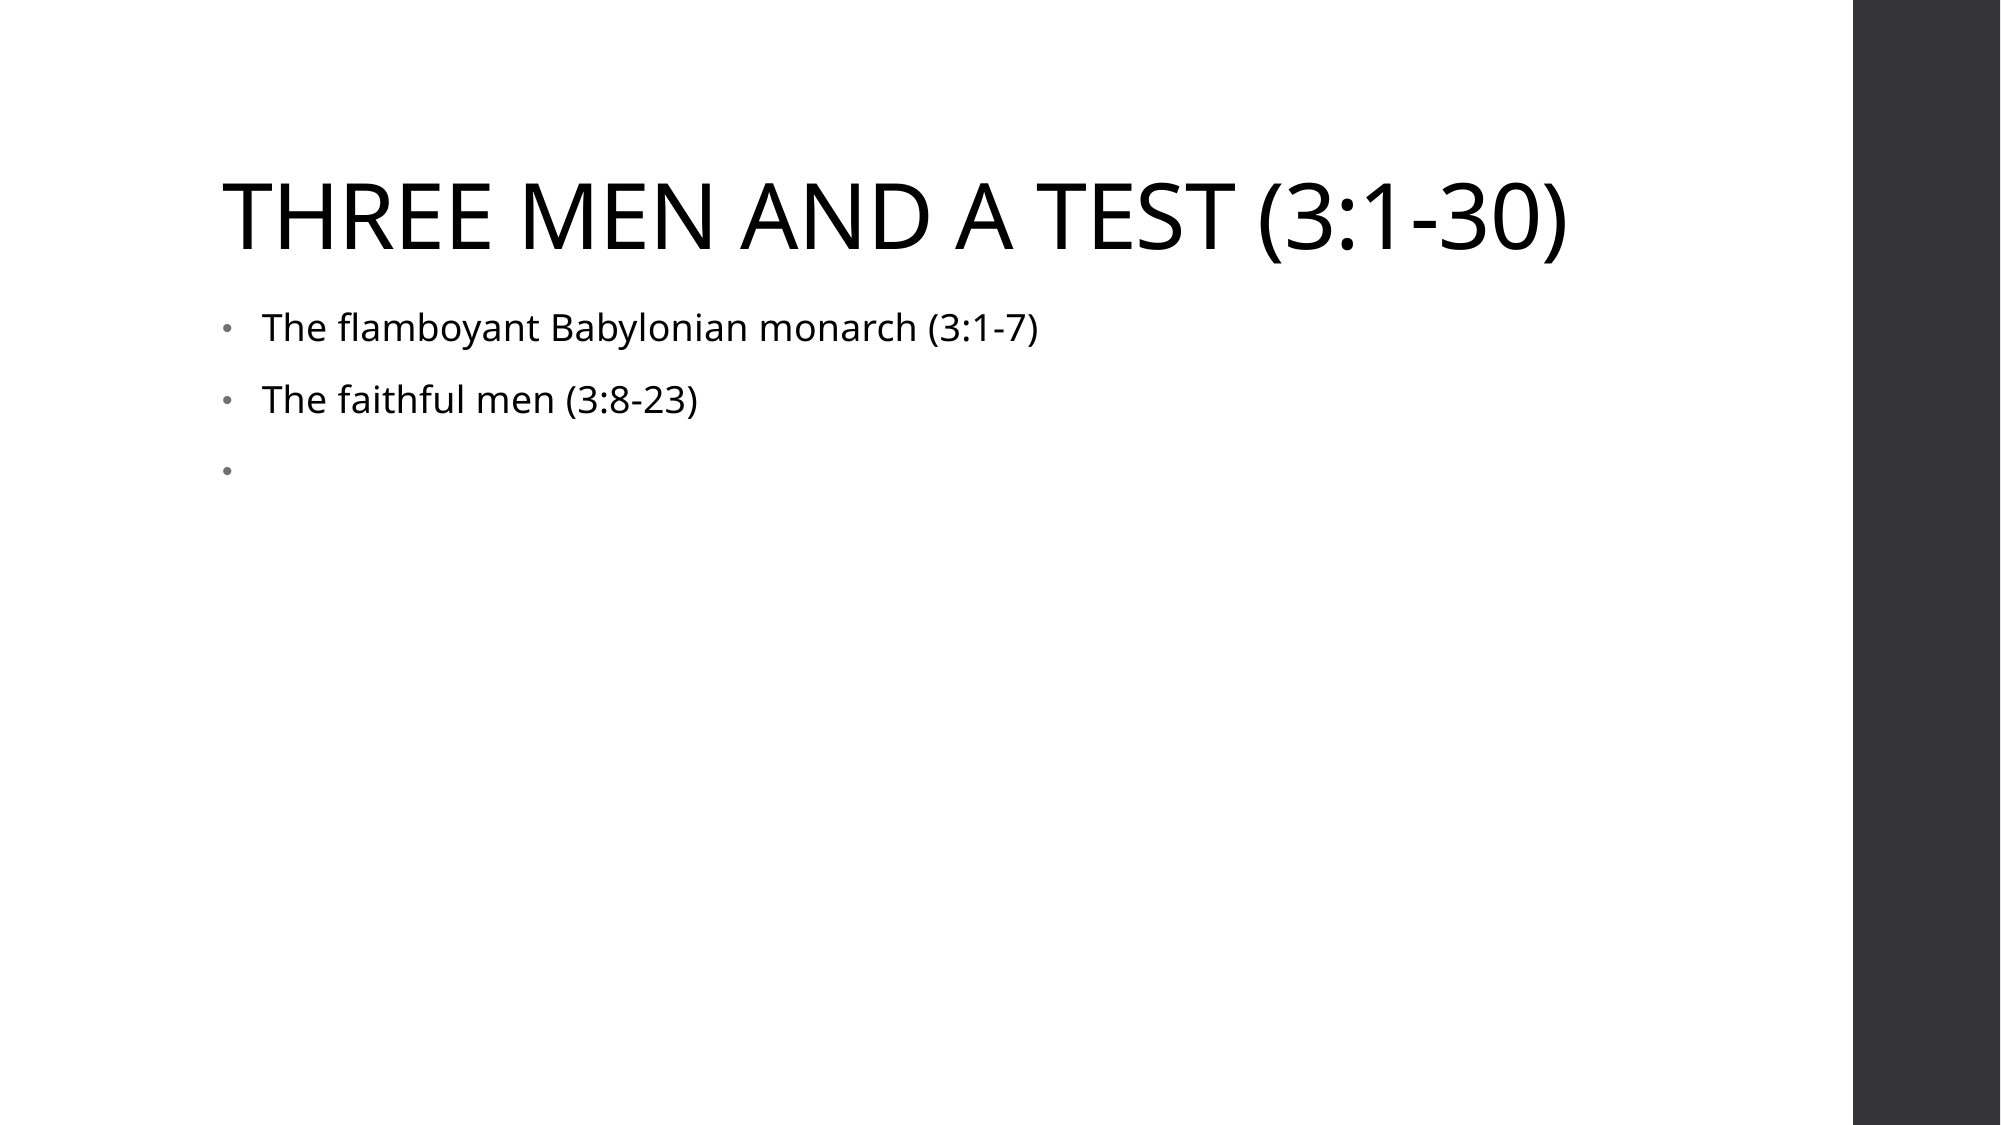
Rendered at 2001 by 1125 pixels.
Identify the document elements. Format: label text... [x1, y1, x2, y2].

title THREE MEN AND A TEST (3:1-30) [206, 60, 1797, 278]
list The flamboyant Babylonian monarch (3:1-7) The faithful men (3:8-23) [206, 299, 1617, 1014]
